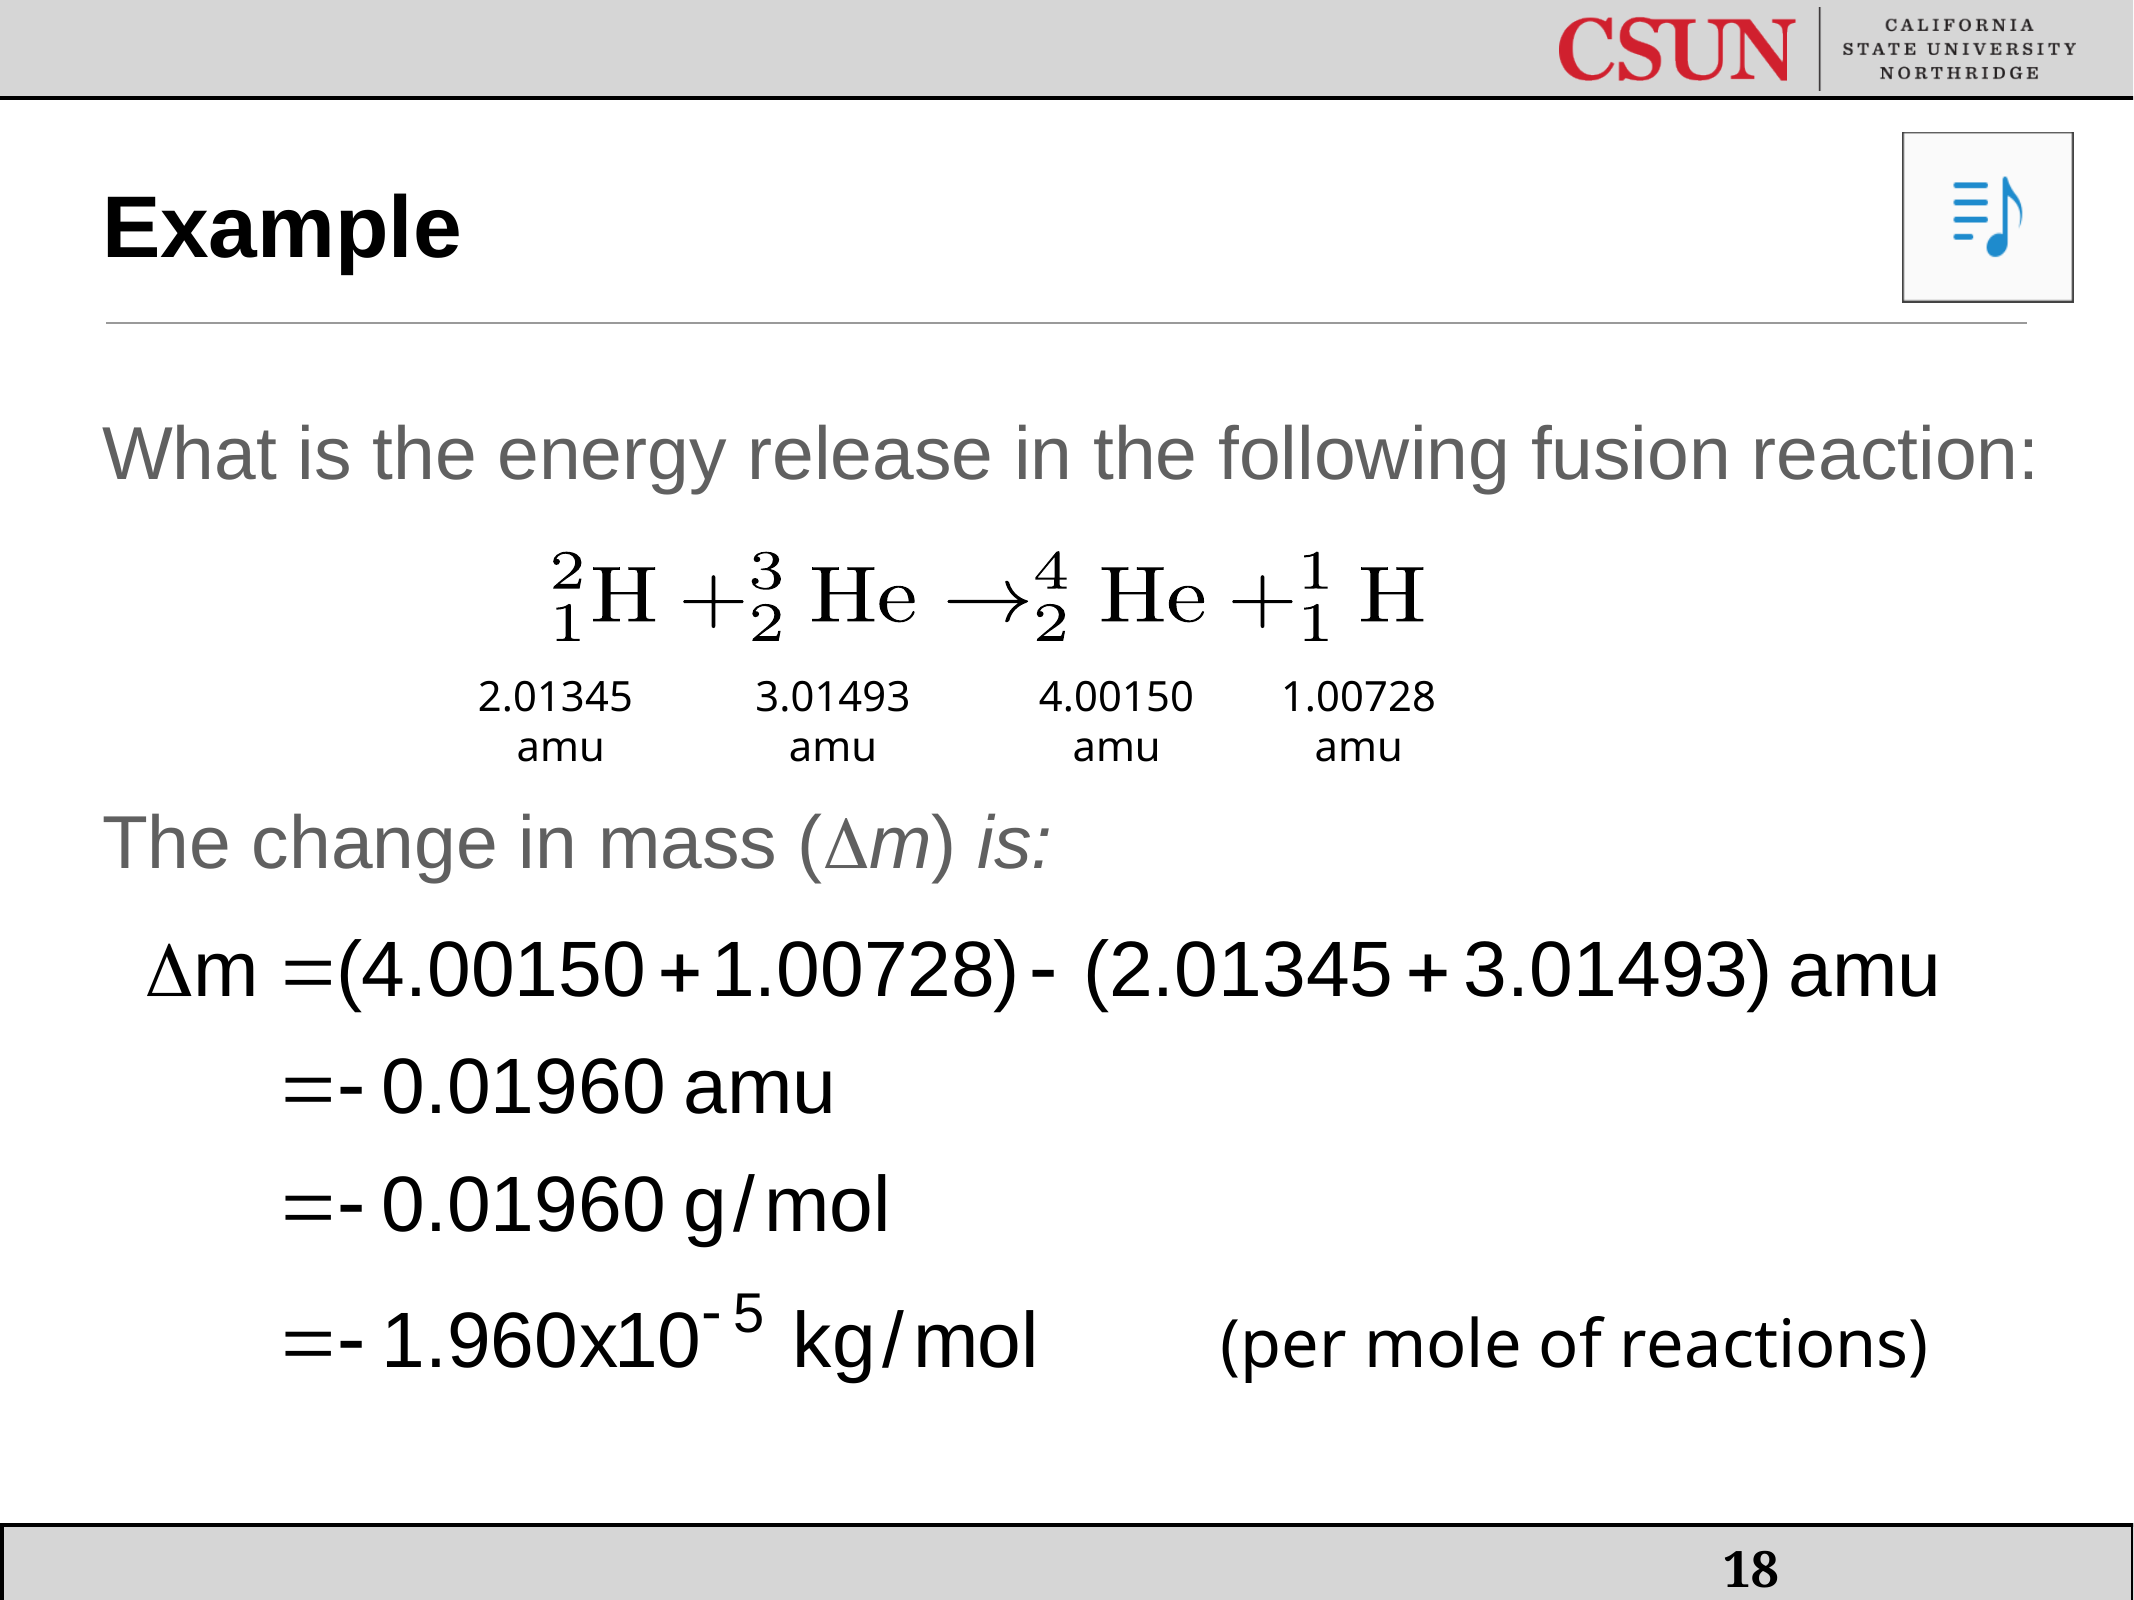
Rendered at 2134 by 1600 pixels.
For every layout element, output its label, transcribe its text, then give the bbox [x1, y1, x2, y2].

text_box 4.00150 amu [1024, 662, 1227, 777]
text_box 1.00728 amu [1266, 662, 1469, 777]
text_box [549, 551, 1427, 641]
text_box 2.01345 amu [463, 661, 679, 777]
picture [1559, 7, 2076, 91]
text_box (per mole of reactions) [1205, 1293, 2001, 1389]
list What is the energy release in the following fusion reaction: The change in mass (m) is: [93, 395, 2072, 1474]
text_box [1901, 130, 2075, 304]
chart [142, 937, 1943, 1389]
title Example [93, 104, 2040, 284]
text_box 3.01493 amu [740, 661, 943, 777]
